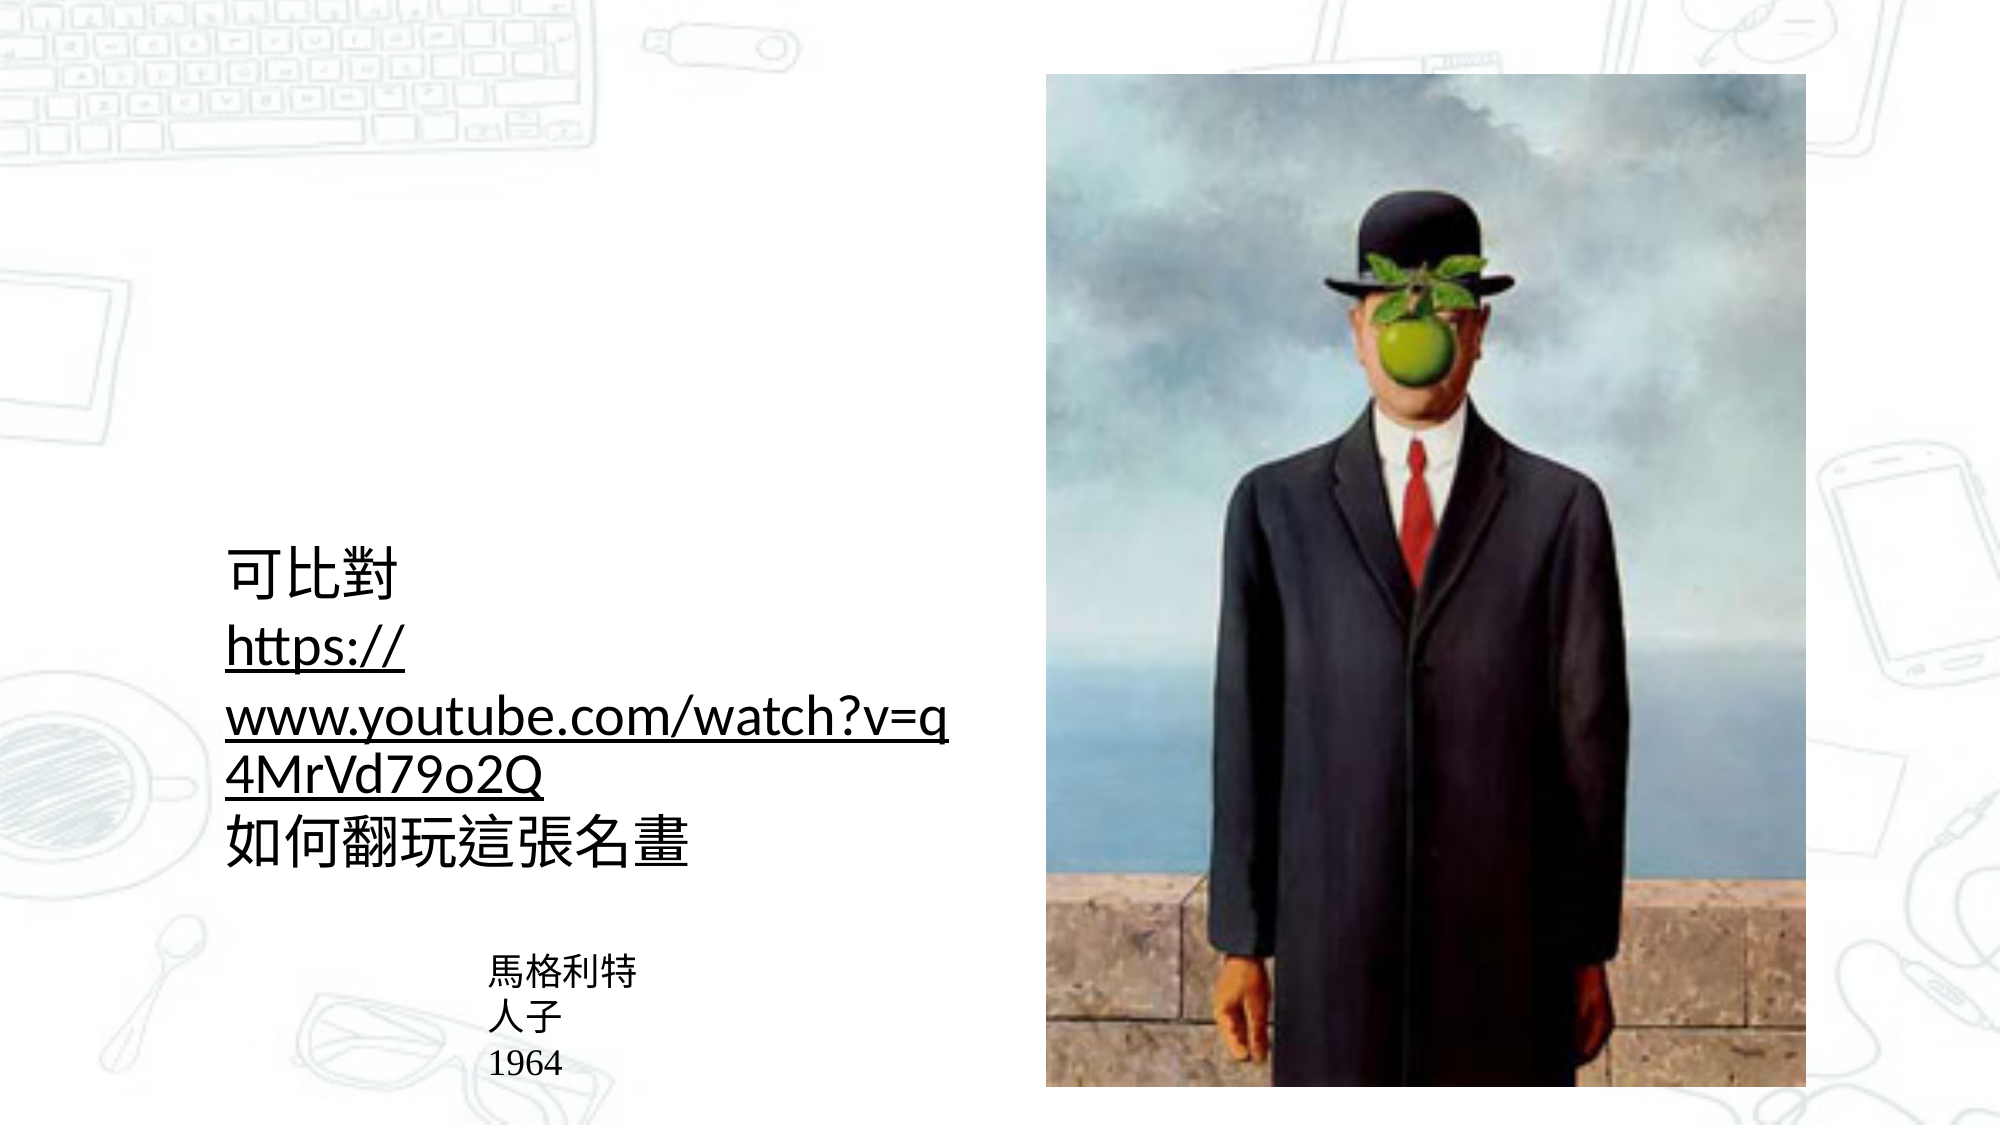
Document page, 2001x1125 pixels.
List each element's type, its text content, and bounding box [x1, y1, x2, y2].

text_box 馬格利特 人子 1964 [473, 941, 653, 1091]
picture [1046, 74, 1806, 1087]
text_box 可比對 https://www.youtube.com/watch?v=q4MrVd79o2Q 如何翻玩這張名畫 [210, 529, 982, 869]
